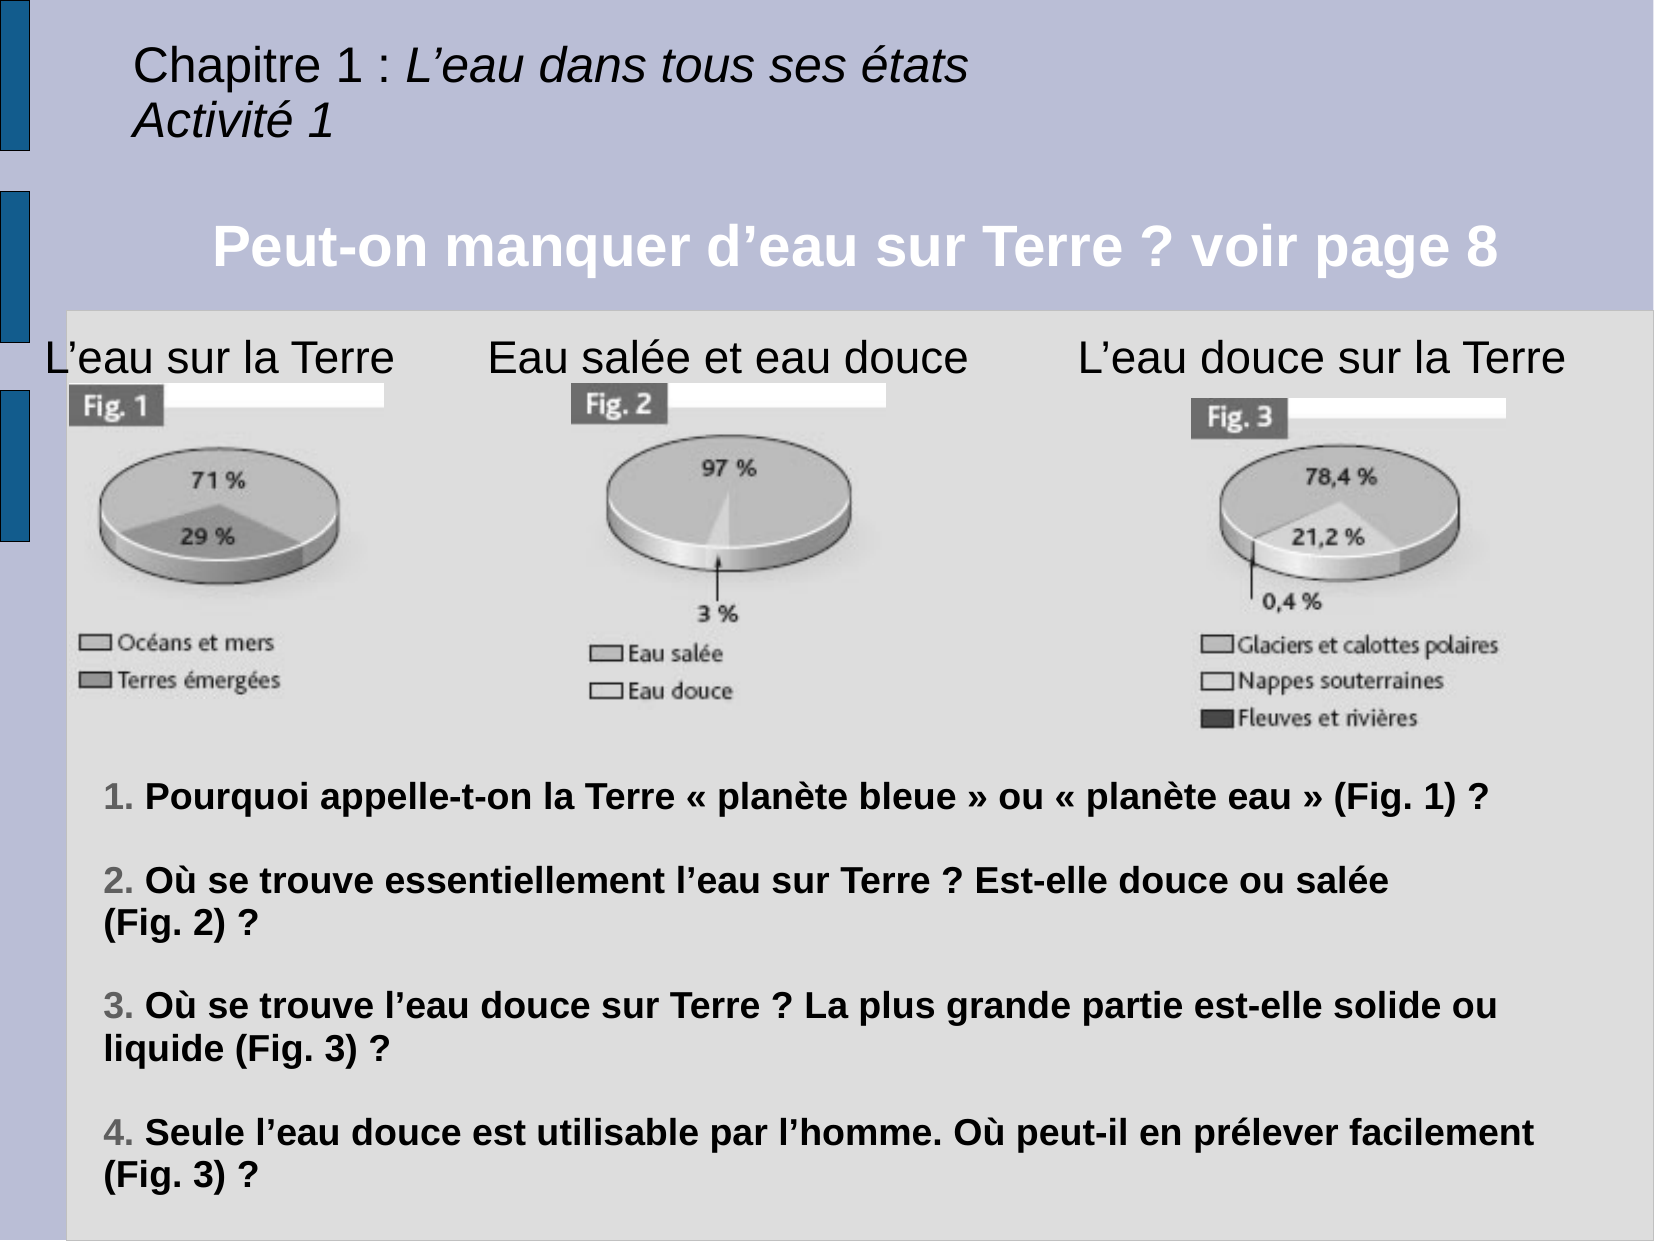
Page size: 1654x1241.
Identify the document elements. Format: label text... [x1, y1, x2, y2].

text_box Chapitre 1 : L’eau dans tous ses états Activité 1 [118, 29, 1595, 156]
text_box Peut-on manquer d’eau sur Terre ? voir page 8 [118, 206, 1595, 289]
picture [571, 383, 886, 710]
text_box 1. Pourquoi appelle-t-on la Terre « planète bleue » ou « planète eau » (Fig. 1) ? 2. Où se trouve essentiellement l’eau sur Terre ? Est-elle douce ou salée (Fig. 2) ? 3. Où se trouve l’eau douce sur Terre ? La plus grande partie est-elle solide ou liquide (Fig. 3) ? 4. Seule l’eau douce est utilisable par l’homme. Où peut-il en prélever facilement (Fig. 3) ? [88, 767, 1595, 1215]
picture [1191, 398, 1506, 739]
picture [69, 383, 384, 699]
text_box L’eau sur la Terre Eau salée et eau douce L’eau douce sur la Terre [29, 324, 1625, 391]
